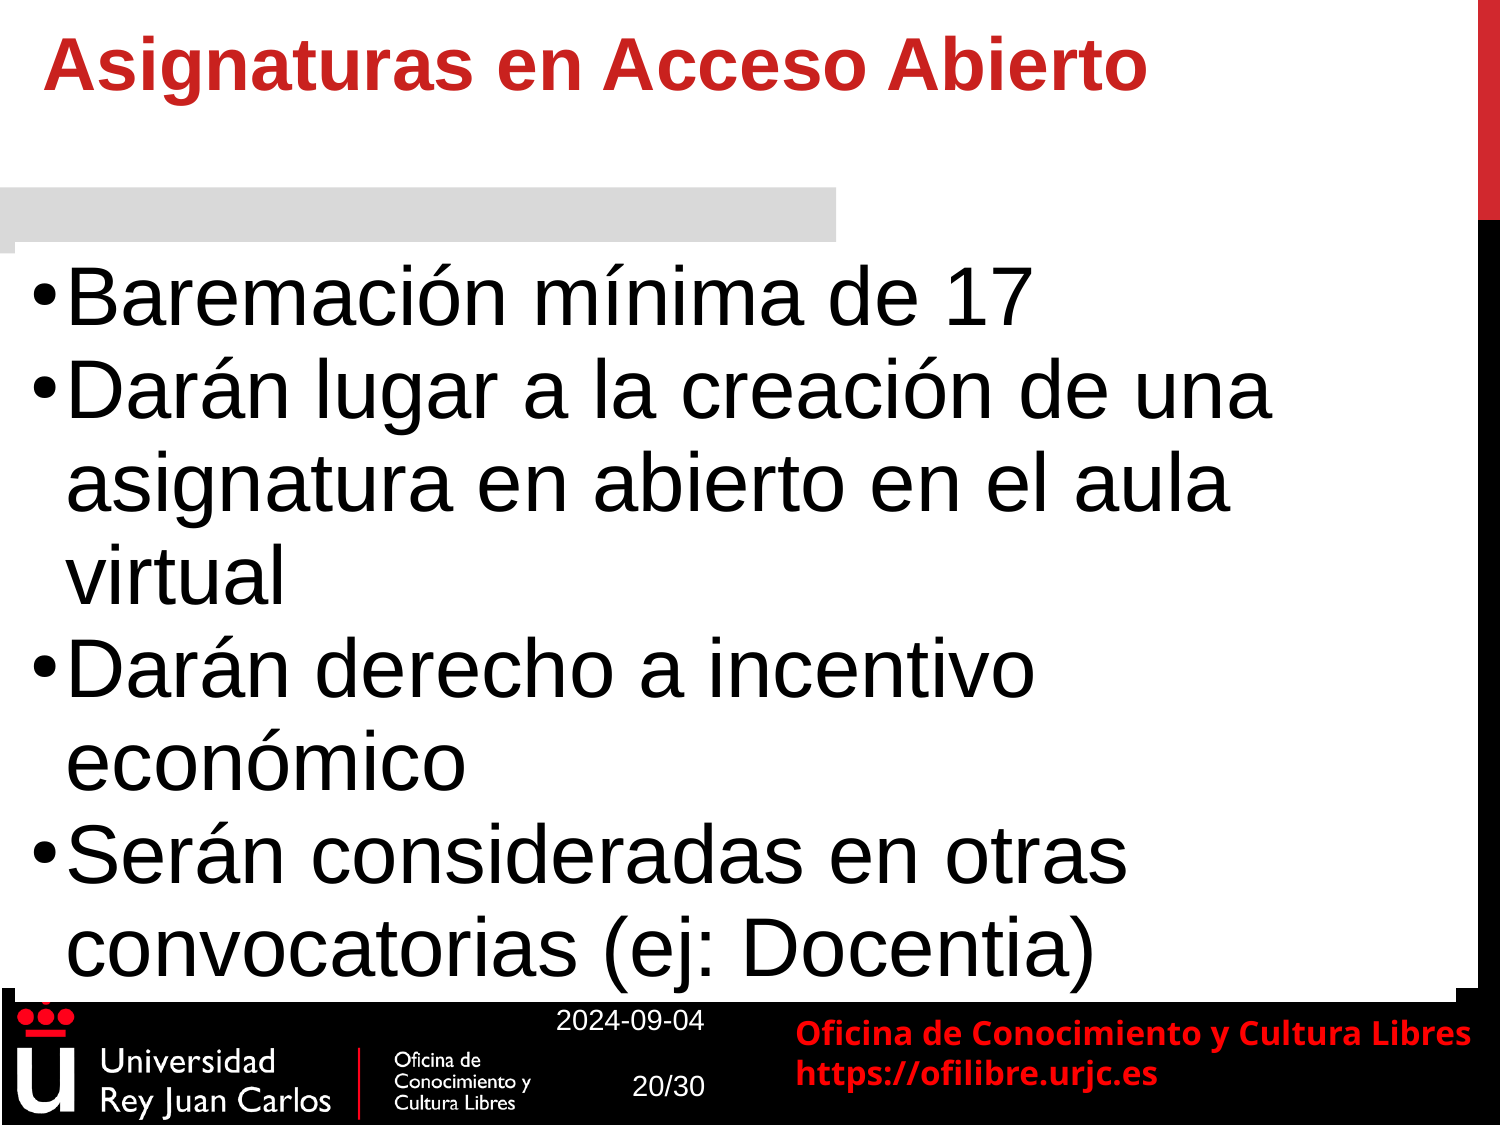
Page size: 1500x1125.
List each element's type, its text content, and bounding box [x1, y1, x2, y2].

text_box Asignaturas en Acceso Abierto [27, 15, 1381, 199]
picture [17, 1002, 531, 1120]
title [75, 7, 1425, 196]
text_box Baremación mínima de 17 Darán lugar a la creación de una asignatura en abierto en el aula virtual Darán derecho a incentivo económico Serán consideradas en otras convocatorias (ej: Docentia) [15, 242, 1456, 1002]
